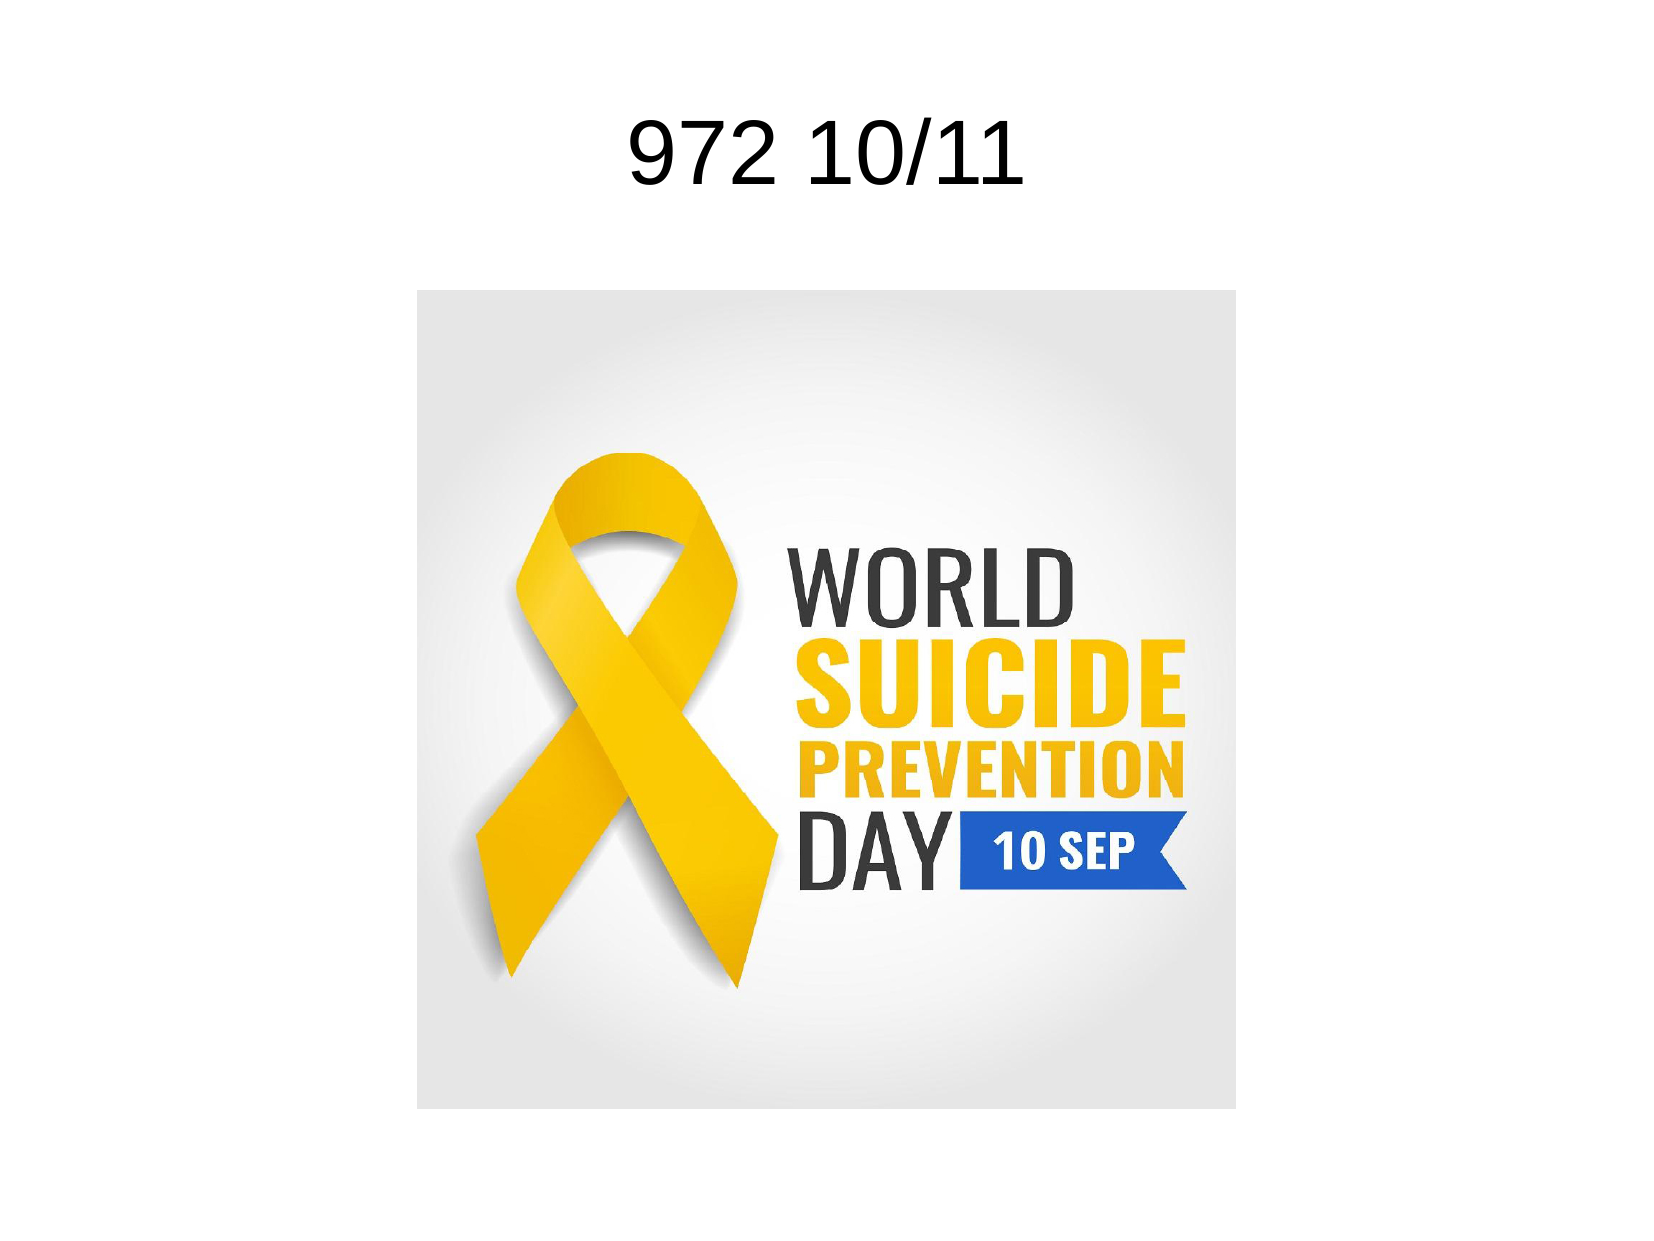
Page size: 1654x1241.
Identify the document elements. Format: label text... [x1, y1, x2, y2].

title 972 10/11 [82, 49, 1571, 257]
picture [417, 290, 1236, 1109]
